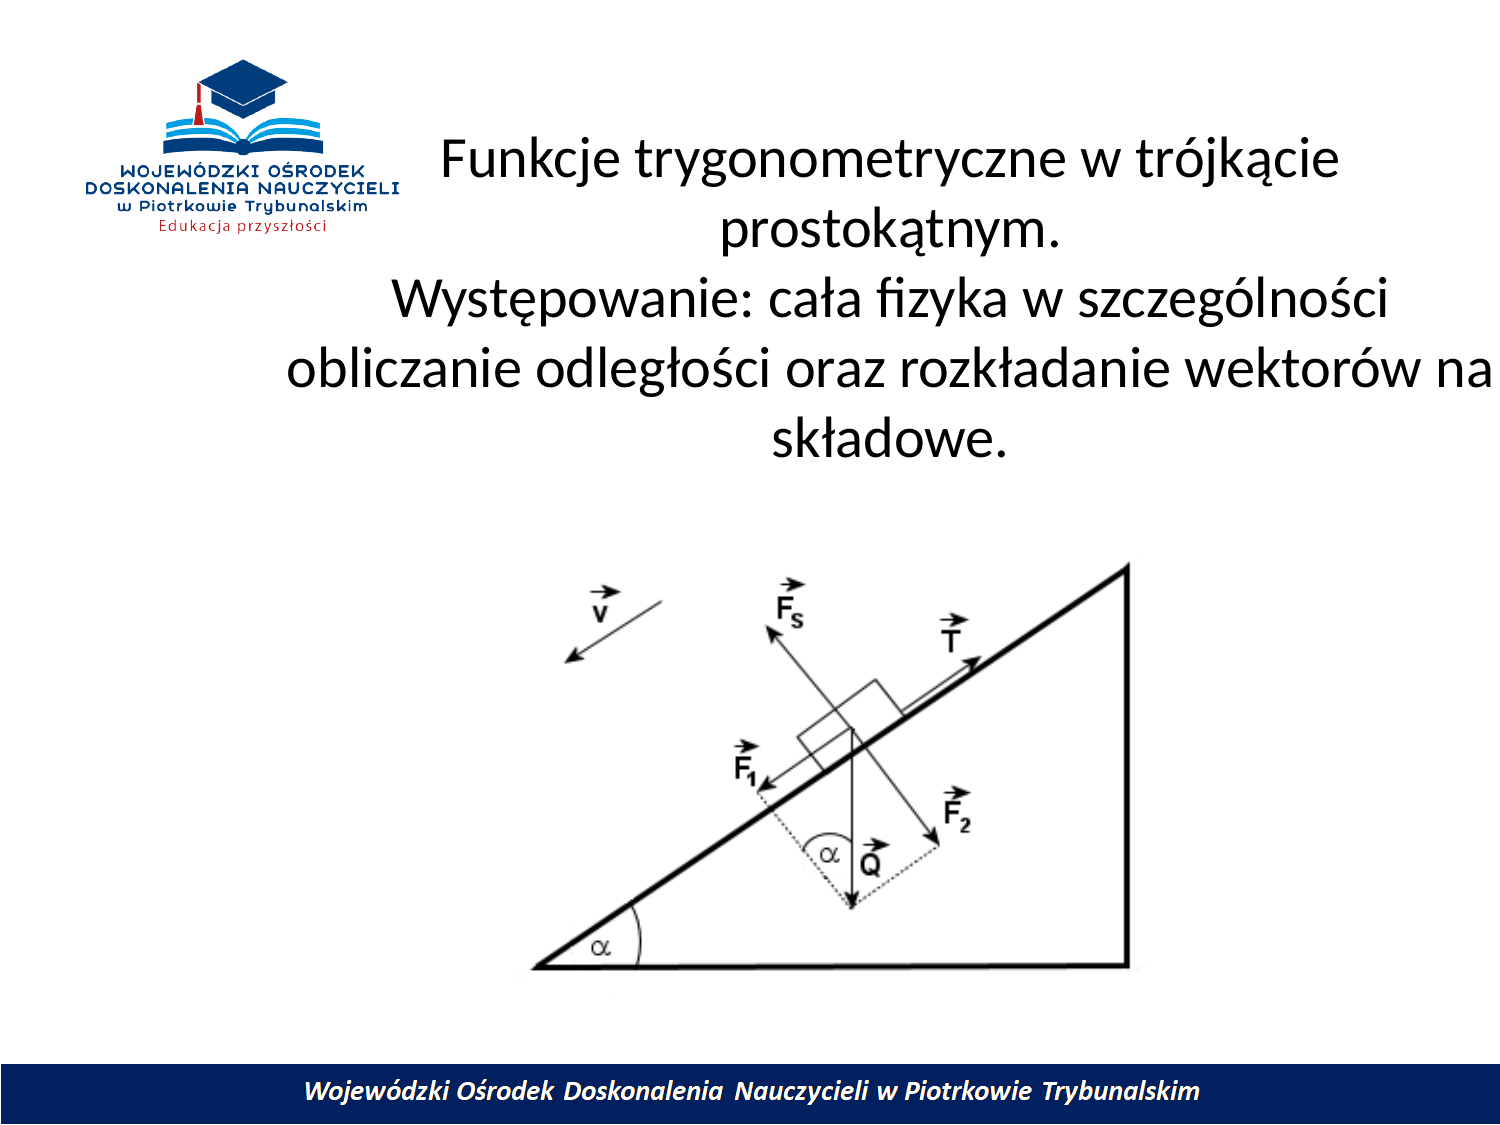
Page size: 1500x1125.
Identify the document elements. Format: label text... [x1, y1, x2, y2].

picture [442, 476, 1211, 1034]
title Funkcje trygonometryczne w trójkącie prostokątnym. Występowanie: cała fizyka w szczególności obliczanie odległości oraz rozkładanie wektorów na składowe. [281, 115, 1500, 473]
